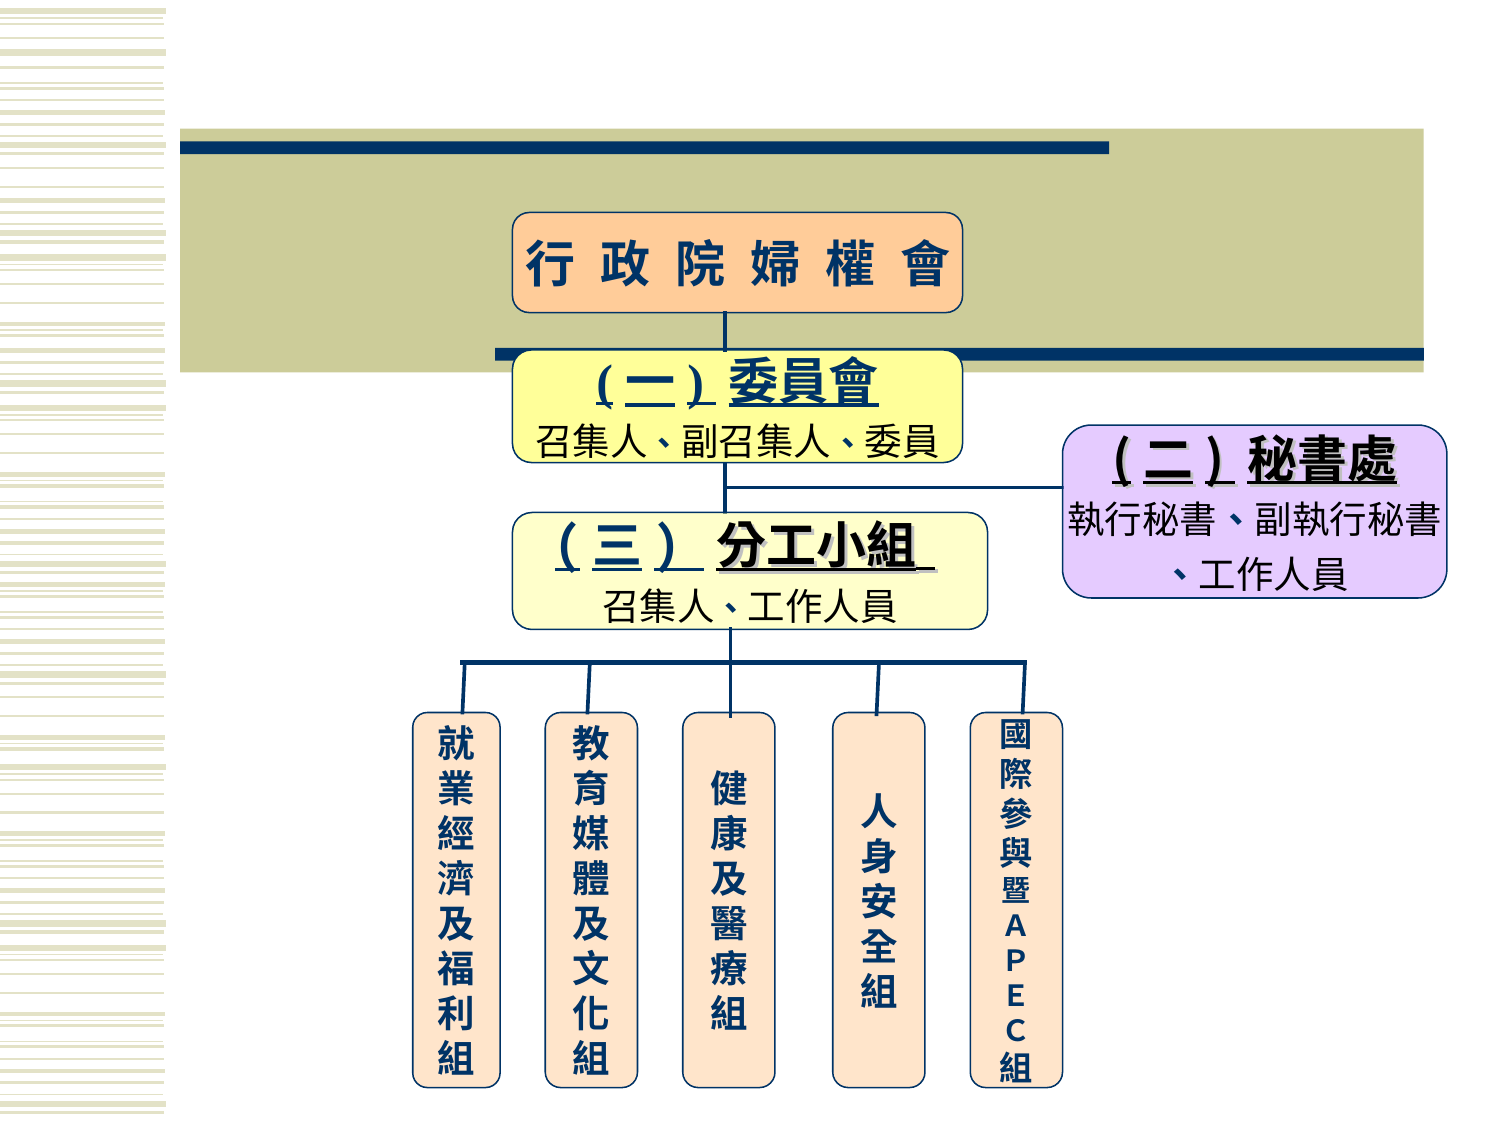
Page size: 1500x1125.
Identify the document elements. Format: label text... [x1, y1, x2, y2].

text_box 就 業 經 濟 及 福 利 組 [412, 712, 501, 1088]
text_box 教 育 媒 體 及 文 化 組 [545, 712, 638, 1088]
text_box 行 政 院 婦 權 會 [512, 212, 963, 313]
text_box (一) 委員會 召集人、副召集人、委員 [512, 349, 963, 463]
text_box (三) 分工小組 召集人、工作人員 [512, 512, 988, 630]
text_box 國 際 參 與 暨 Ａ Ｐ Ｅ Ｃ 組 [970, 712, 1063, 1088]
text_box 人 身 安 全 組 [832, 712, 925, 1088]
text_box 健 康 及 醫 療 組 [682, 712, 775, 1088]
text_box (二) 秘書處 執行秘書、副執行秘書 、工作人員 [1062, 425, 1447, 598]
